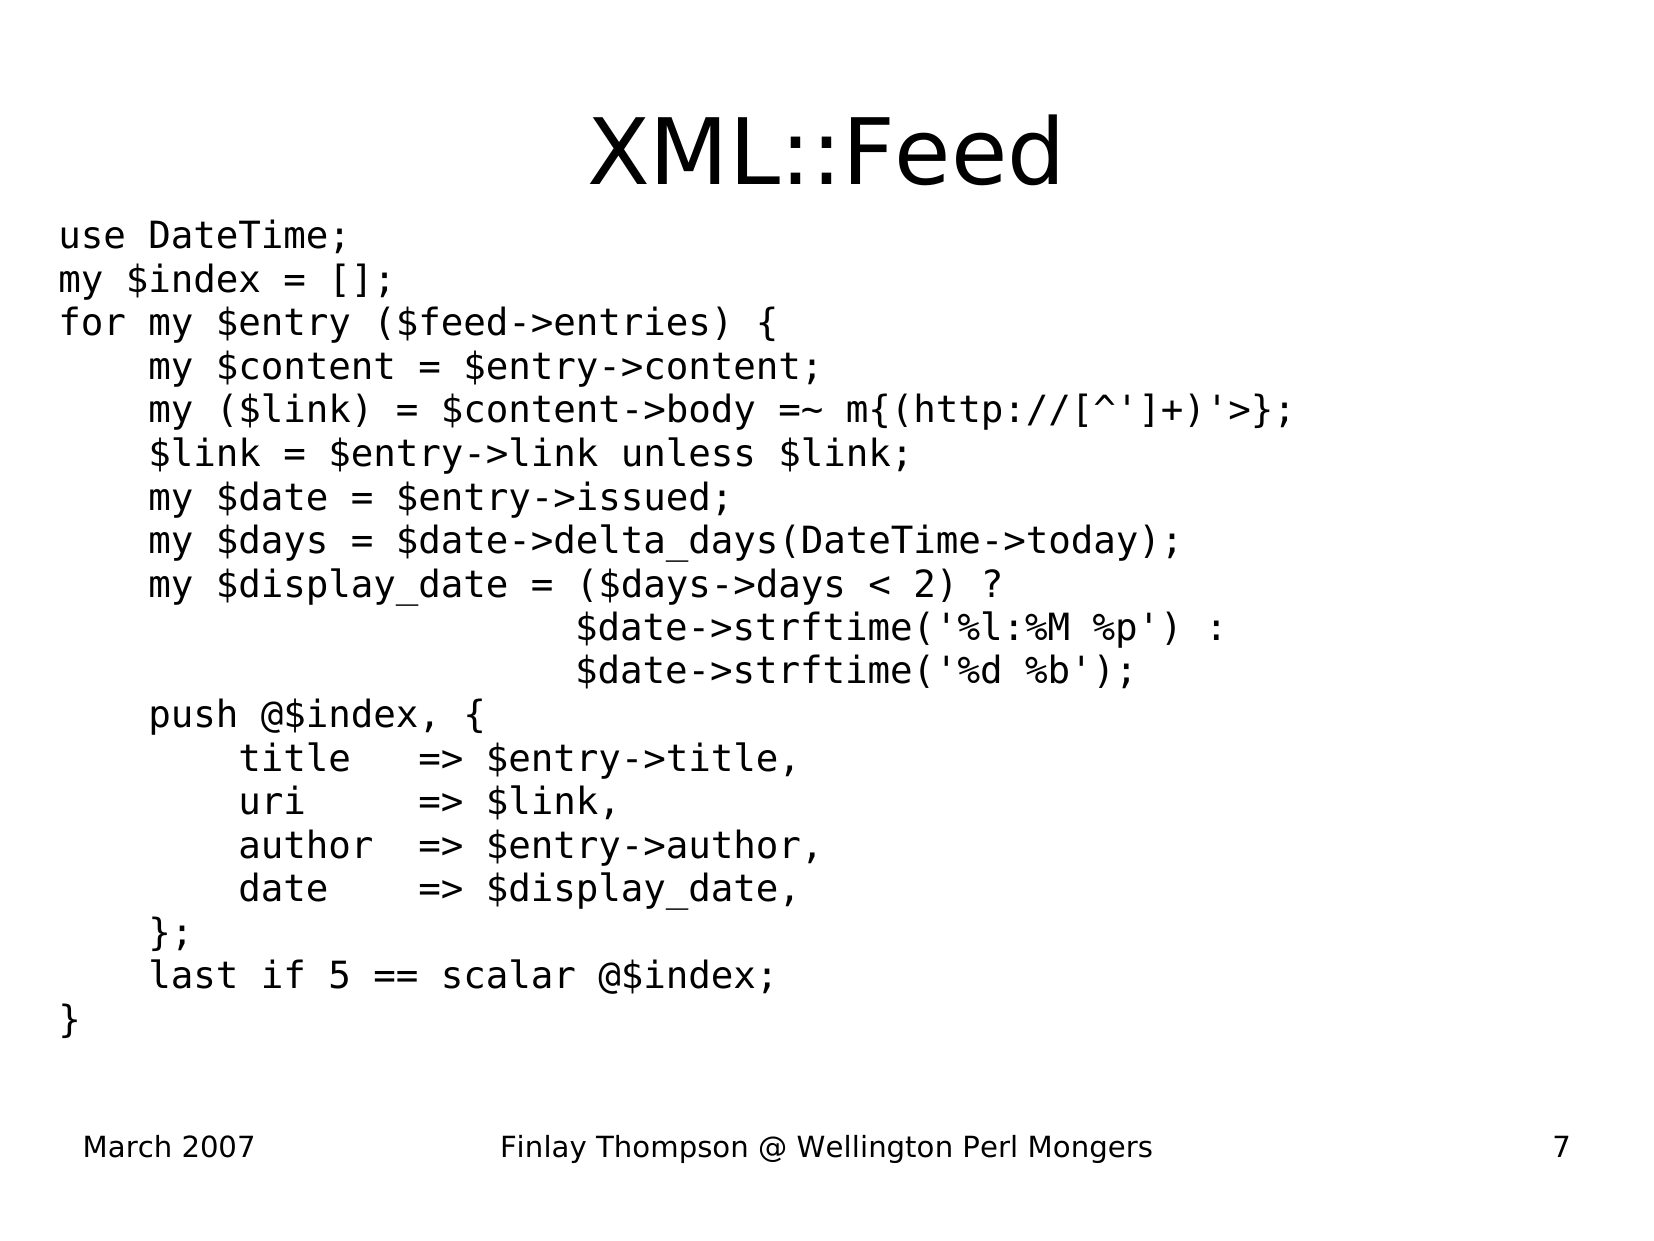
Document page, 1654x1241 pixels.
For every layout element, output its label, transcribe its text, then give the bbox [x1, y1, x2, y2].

text_box use DateTime; my $index = []; for my $entry ($feed->entries) { my $content = $entry->content; my ($link) = $content->body =~ m{(http://[^']+)'>}; $link = $entry->link unless $link; my $date = $entry->issued; my $days = $date->delta_days(DateTime->today); my $display_date = ($days->days < 2) ? $date->strftime('%l:%M %p') : $date->strftime('%d %b'); push @$index, { title => $entry->title, uri => $link, author => $entry->author, date => $display_date, }; last if 5 == scalar @$index; } [43, 206, 1595, 1092]
title XML::Feed [82, 49, 1571, 206]
